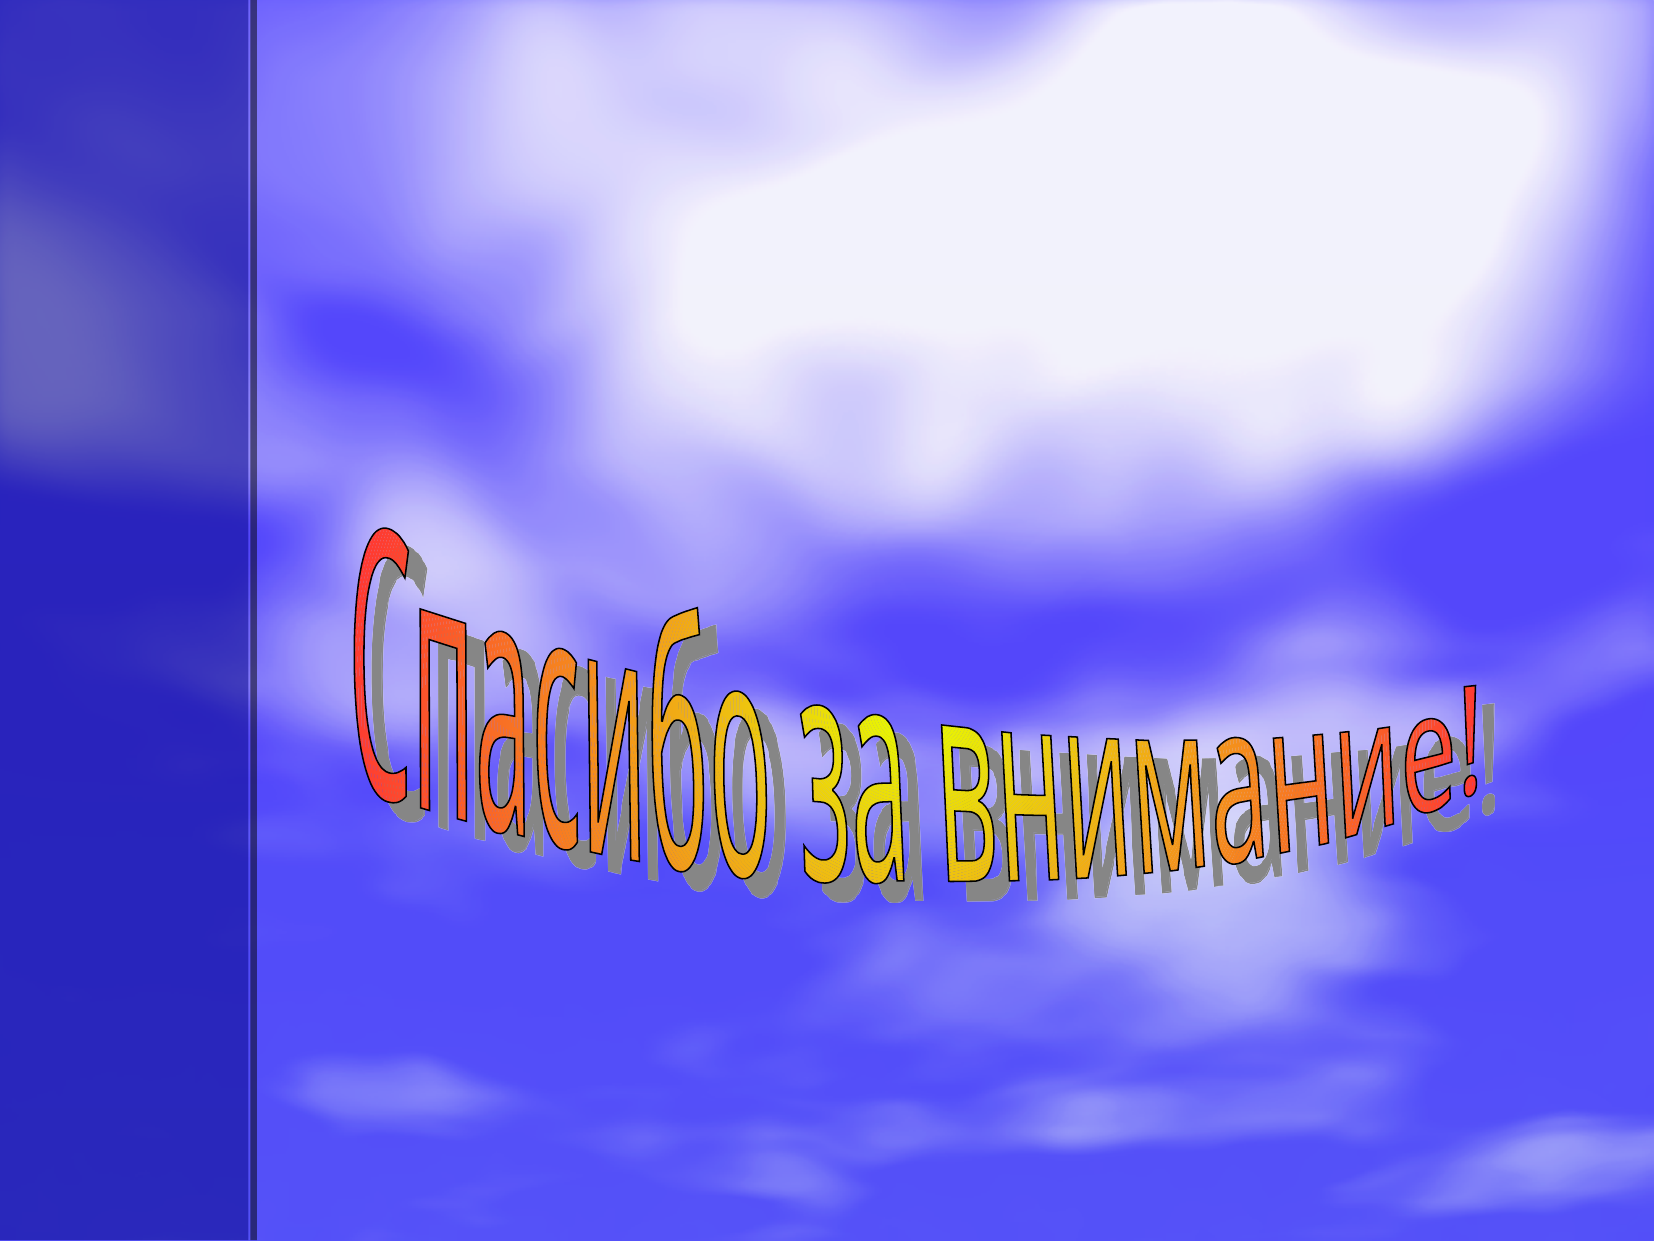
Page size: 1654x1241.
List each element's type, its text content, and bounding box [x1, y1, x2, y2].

text_box Спасибо за внимание! [1340, 727, 1394, 838]
text_box Спасибо за внимание! [1136, 739, 1205, 874]
text_box Спасибо за внимание! [1215, 737, 1264, 865]
text_box Спасибо за внимание! [800, 705, 847, 884]
text_box Спасибо за внимание! [537, 648, 578, 850]
text_box Спасибо за внимание! [941, 724, 994, 882]
text_box Спасибо за внимание! [1001, 731, 1059, 881]
text_box Спасибо за внимание! [856, 714, 904, 884]
text_box Спасибо за внимание! [479, 631, 525, 837]
text_box Спасибо за внимание! [354, 528, 409, 803]
text_box Спасибо за внимание! [714, 691, 767, 879]
text_box Спасибо за внимание! [588, 659, 640, 862]
text_box Спасибо за внимание! [652, 607, 704, 872]
text_box Спасибо за внимание! [420, 608, 467, 822]
text_box Спасибо за внимание! [1273, 734, 1329, 854]
text_box Спасибо за внимание! [1464, 685, 1476, 765]
text_box Спасибо за внимание! [1068, 736, 1127, 879]
text_box Спасибо за внимание! [1405, 718, 1452, 813]
